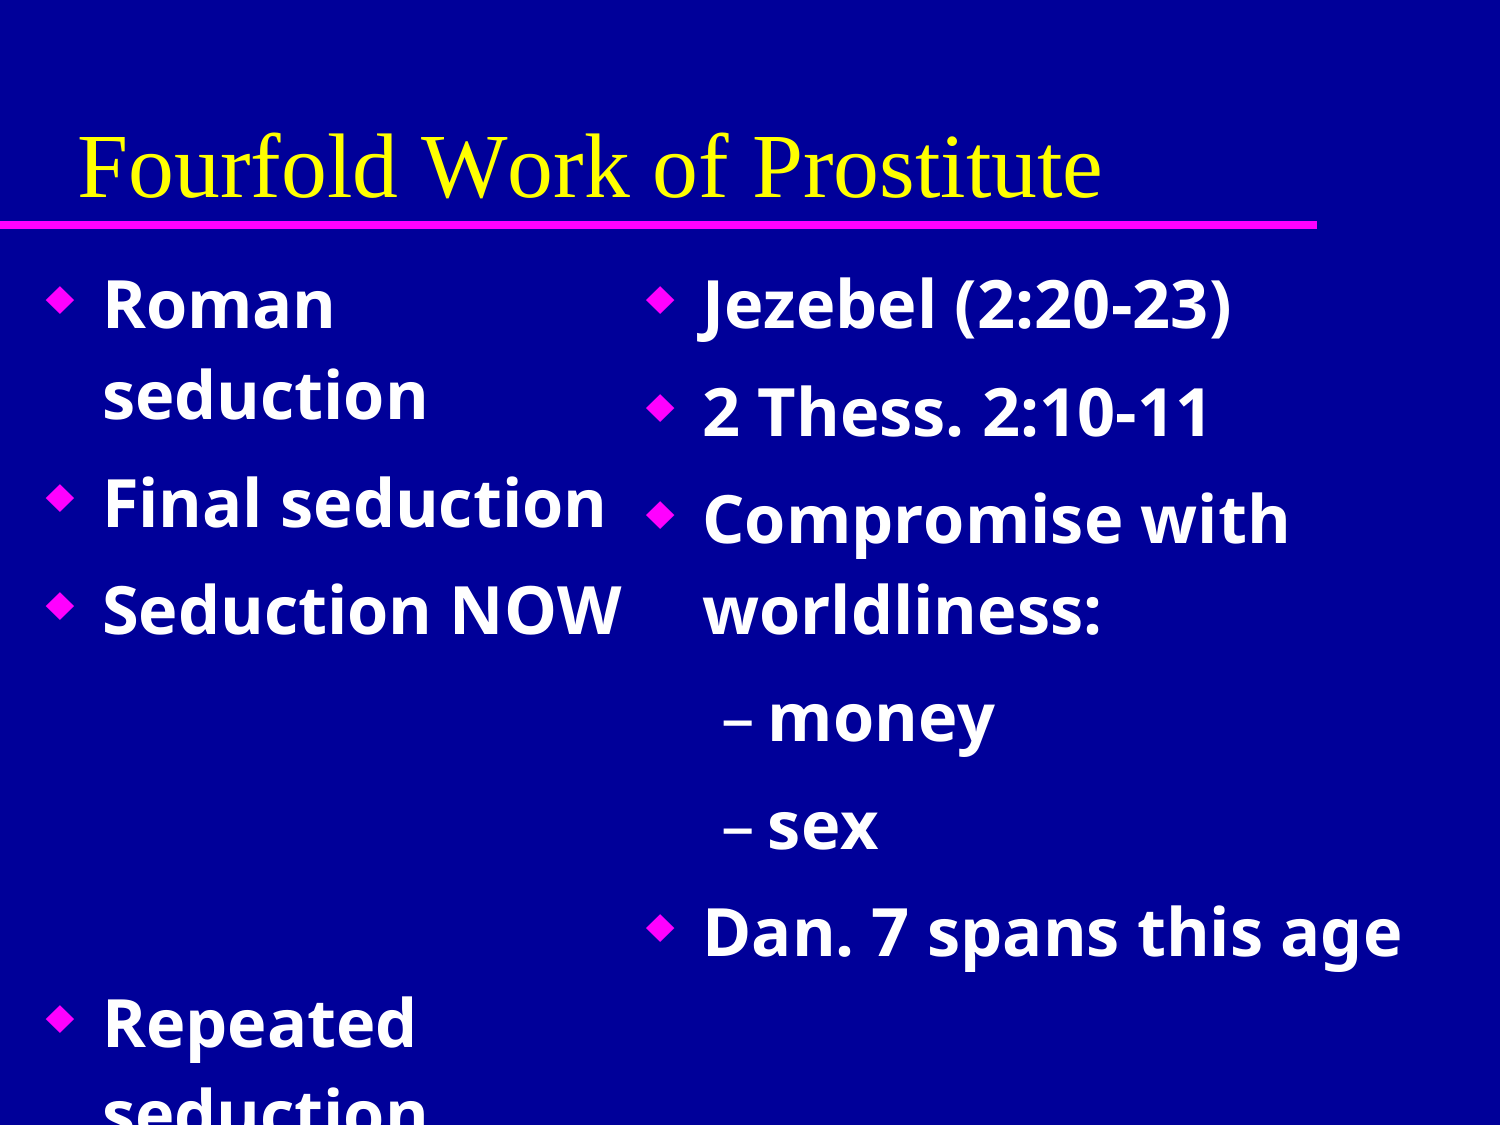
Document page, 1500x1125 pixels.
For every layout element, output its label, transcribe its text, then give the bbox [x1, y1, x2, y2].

title Fourfold Work of Prostitute [62, 43, 1500, 225]
list Jezebel (2:20-23) 2 Thess. 2:10-11 Compromise with worldliness: money sex Dan. 7 spans this age [631, 249, 1460, 1101]
list Roman seduction Final seduction Seduction NOW Repeated seduction [30, 249, 663, 926]
